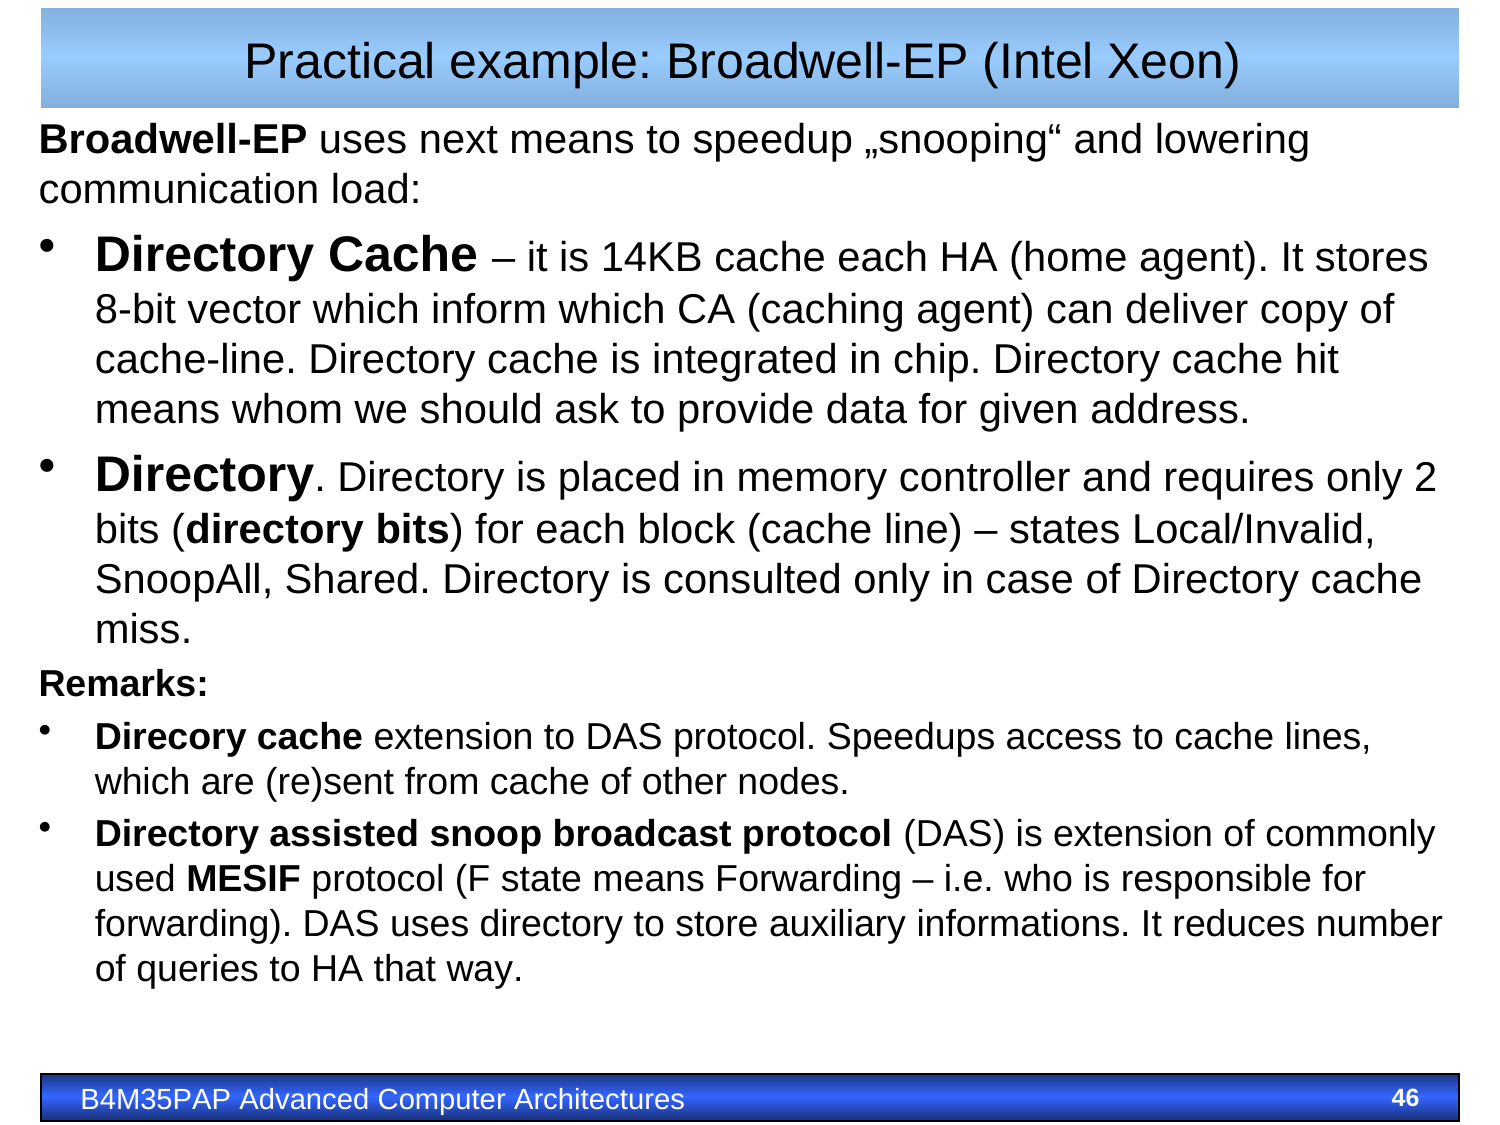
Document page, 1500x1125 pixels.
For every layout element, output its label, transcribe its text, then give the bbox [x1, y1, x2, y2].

list Broadwell-EP uses next means to speedup „snooping“ and lowering communication load: Directory Cache – it is 14KB cache each HA (home agent). It stores 8-bit vector which inform which CA (caching agent) can deliver copy of cache-line. Directory cache is integrated in chip. Directory cache hit means whom we should ask to provide data for given address. Directory. Directory is placed in memory controller and requires only 2 bits (directory bits) for each block (cache line) – states Local/Invalid, SnoopAll, Shared. Directory is consulted only in case of Directory cache miss. Remarks: Direcory cache extension to DAS protocol. Speedups access to cache lines, which are (re)sent from cache of other nodes. Directory assisted snoop broadcast protocol (DAS) is extension of commonly used MESIF protocol (F state means Forwarding – i.e. who is responsible for forwarding). DAS uses directory to store auxiliary informations. It reduces number of queries to HA that way. [23, 104, 1477, 1041]
title Practical example: Broadwell-EP (Intel Xeon) [41, 8, 1459, 108]
